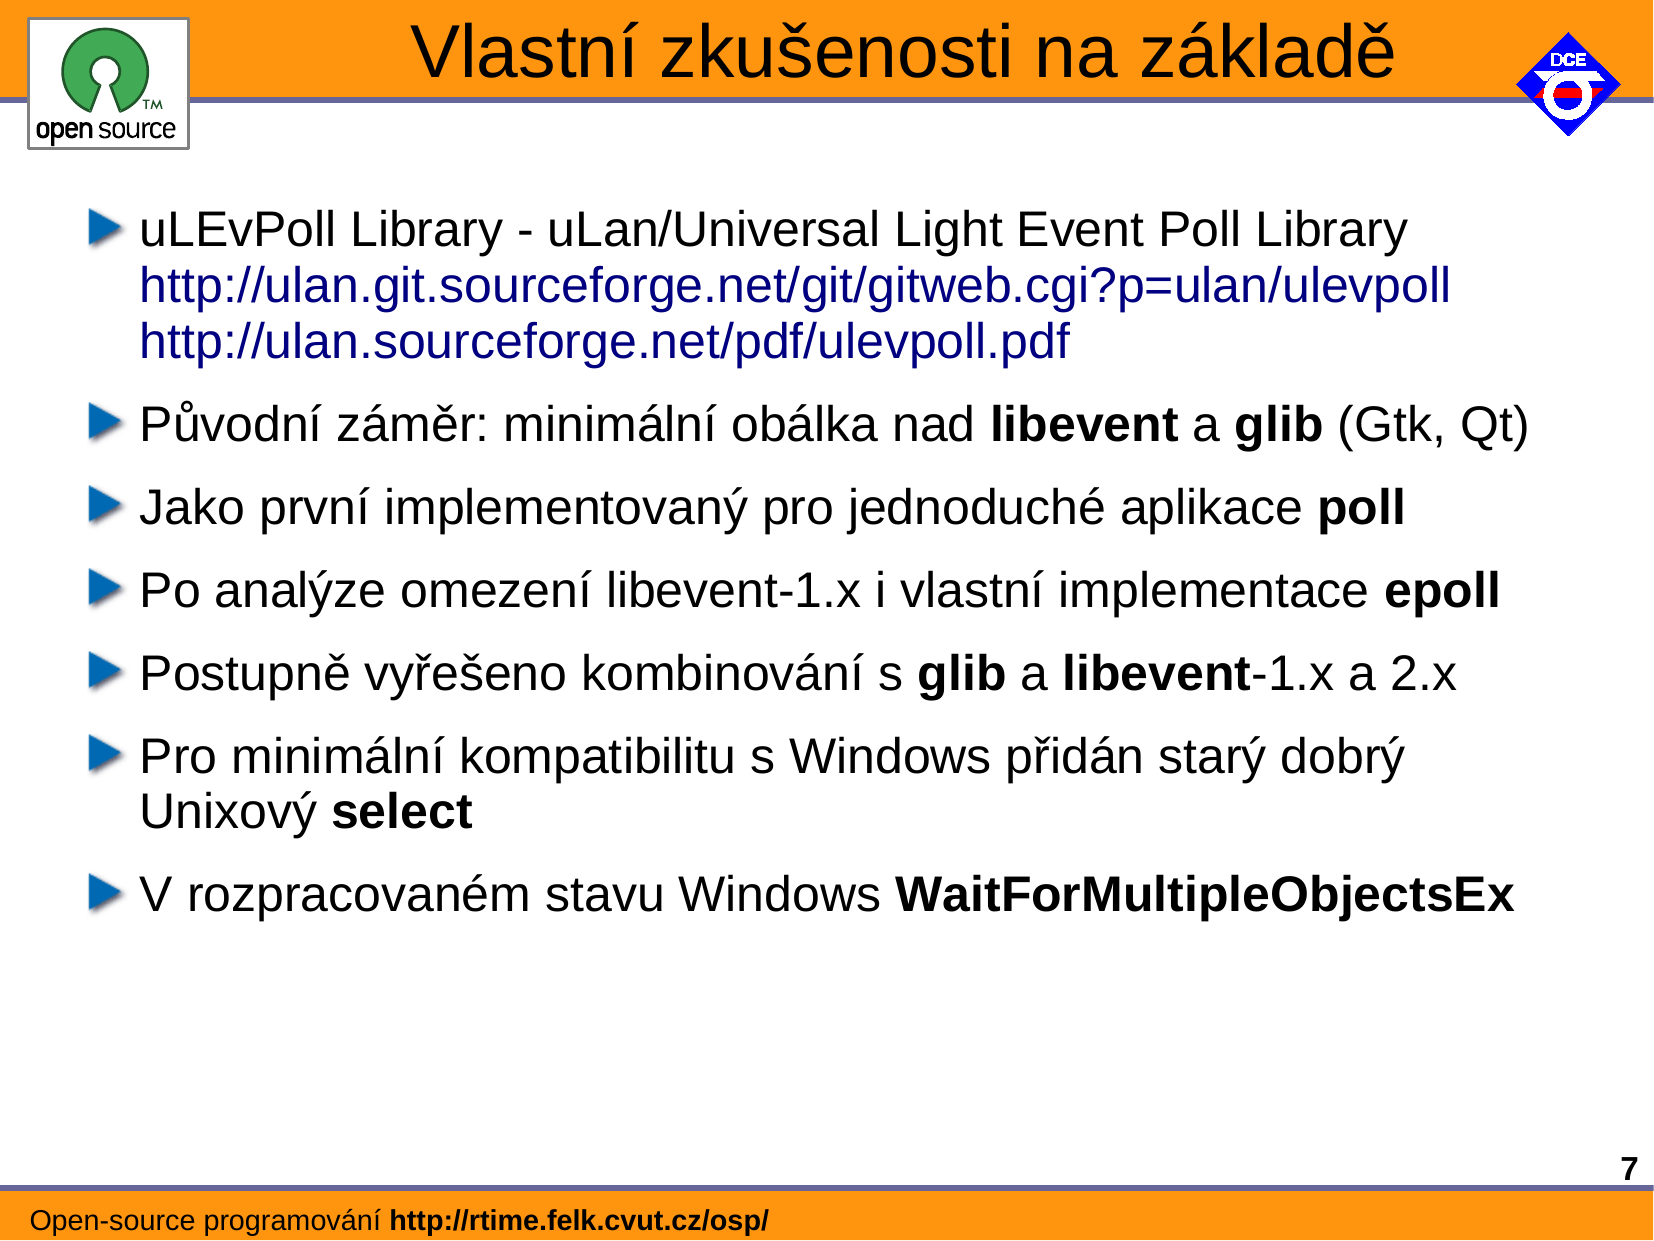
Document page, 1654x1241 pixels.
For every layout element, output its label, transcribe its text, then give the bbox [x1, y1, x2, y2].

list uLEvPoll Library - uLan/Universal Light Event Poll Library http://ulan.git.sourceforge.net/git/gitweb.cgi?p=ulan/ulevpoll http://ulan.sourceforge.net/pdf/ulevpoll.pdf Původní záměr: minimální obálka nad libevent a glib (Gtk, Qt) Jako první implementovaný pro jednoduché aplikace poll Po analýze omezení libevent-1.x i vlastní implementace epoll Postupně vyřešeno kombinování s glib a libevent-1.x a 2.x Pro minimální kompatibilitu s Windows přidán starý dobrý Unixový select V rozpracovaném stavu Windows WaitForMultipleObjectsEx [68, 201, 1592, 1106]
title Vlastní zkušenosti na základě [178, 4, 1631, 98]
